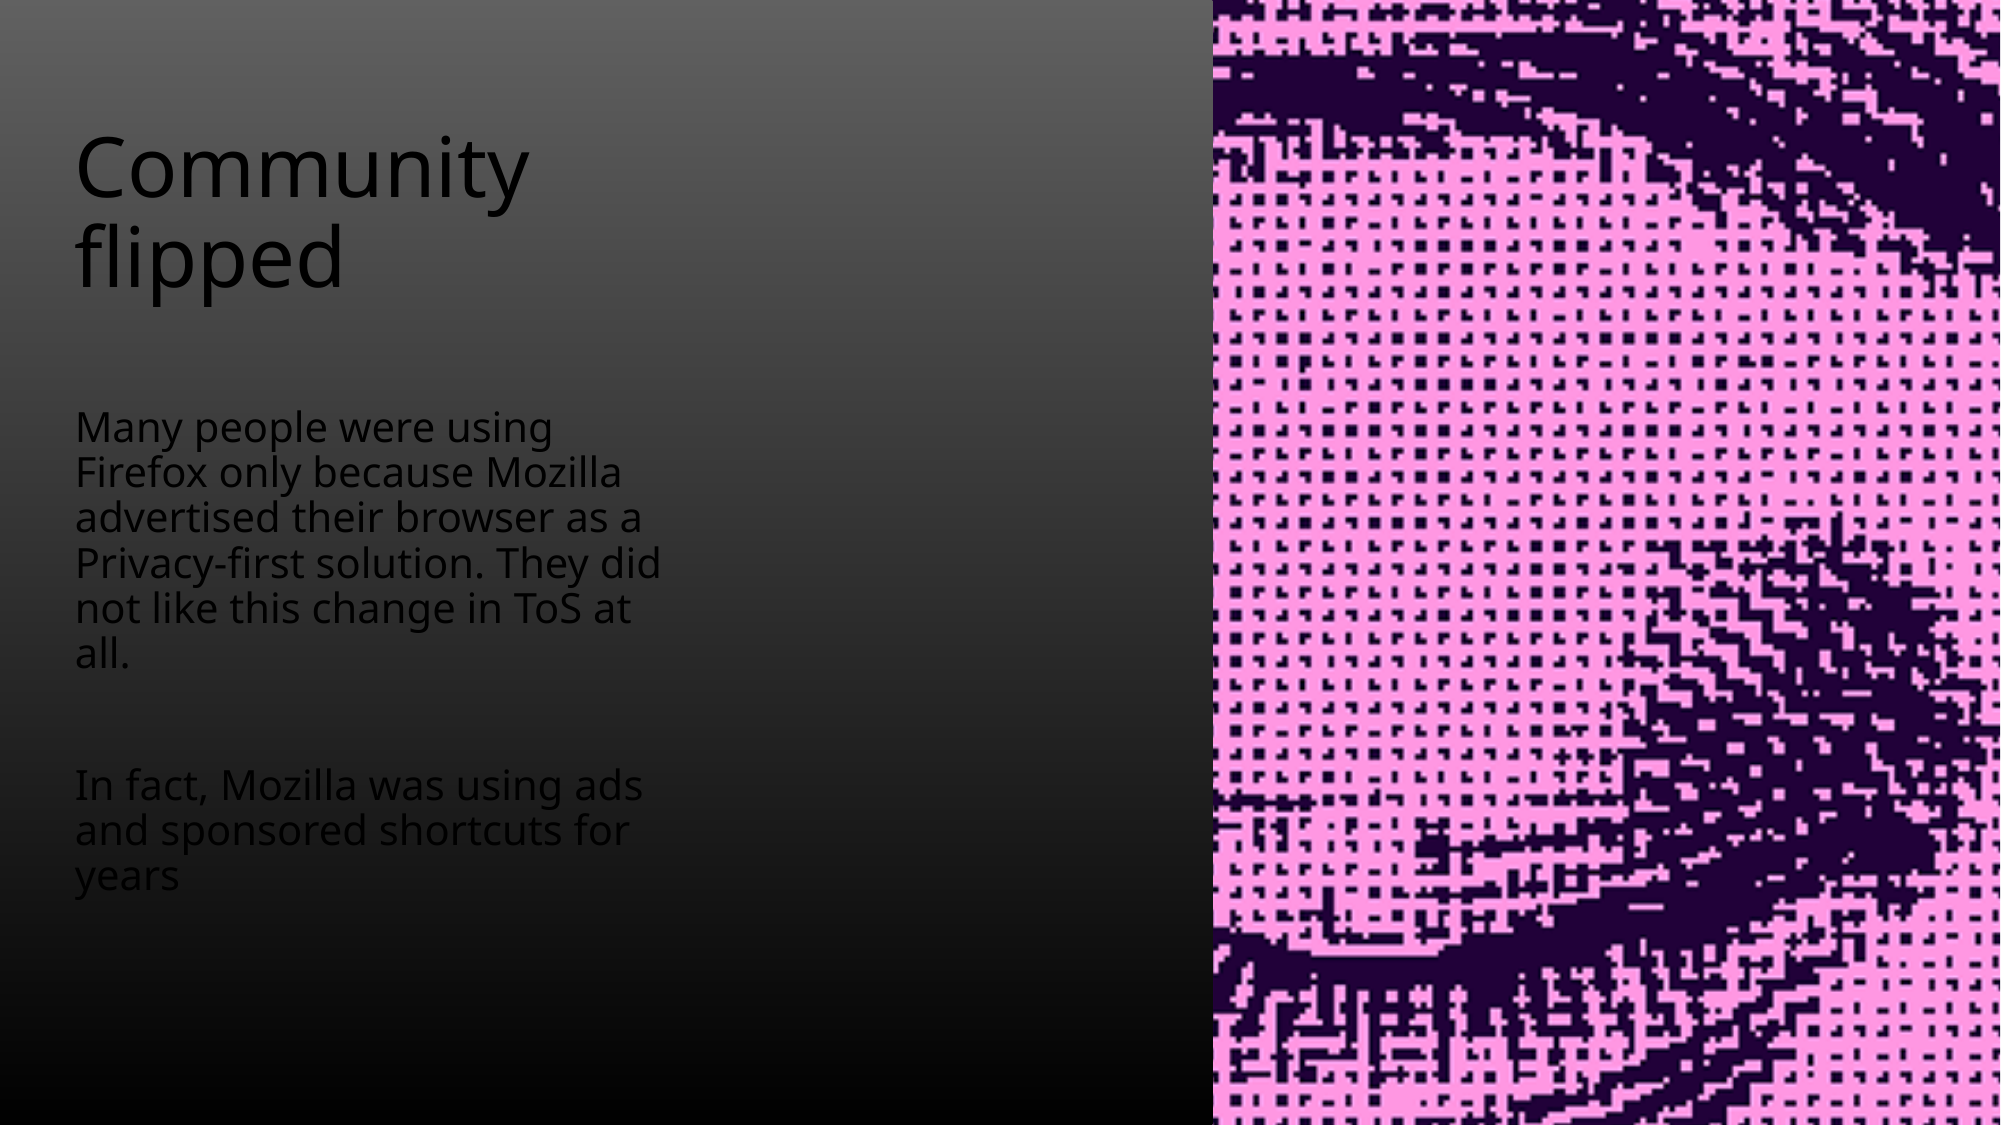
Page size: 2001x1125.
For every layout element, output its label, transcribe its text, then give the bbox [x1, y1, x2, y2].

list Many people were using Firefox only because Mozilla advertised their browser as a Privacy-first solution. They did not like this change in ToS at all. In fact, Mozilla was using ads and sponsored shortcuts for years [59, 399, 687, 1014]
picture [1212, 0, 2000, 1125]
text_box [0, 0, 1212, 1125]
title Community flipped [59, 59, 687, 372]
